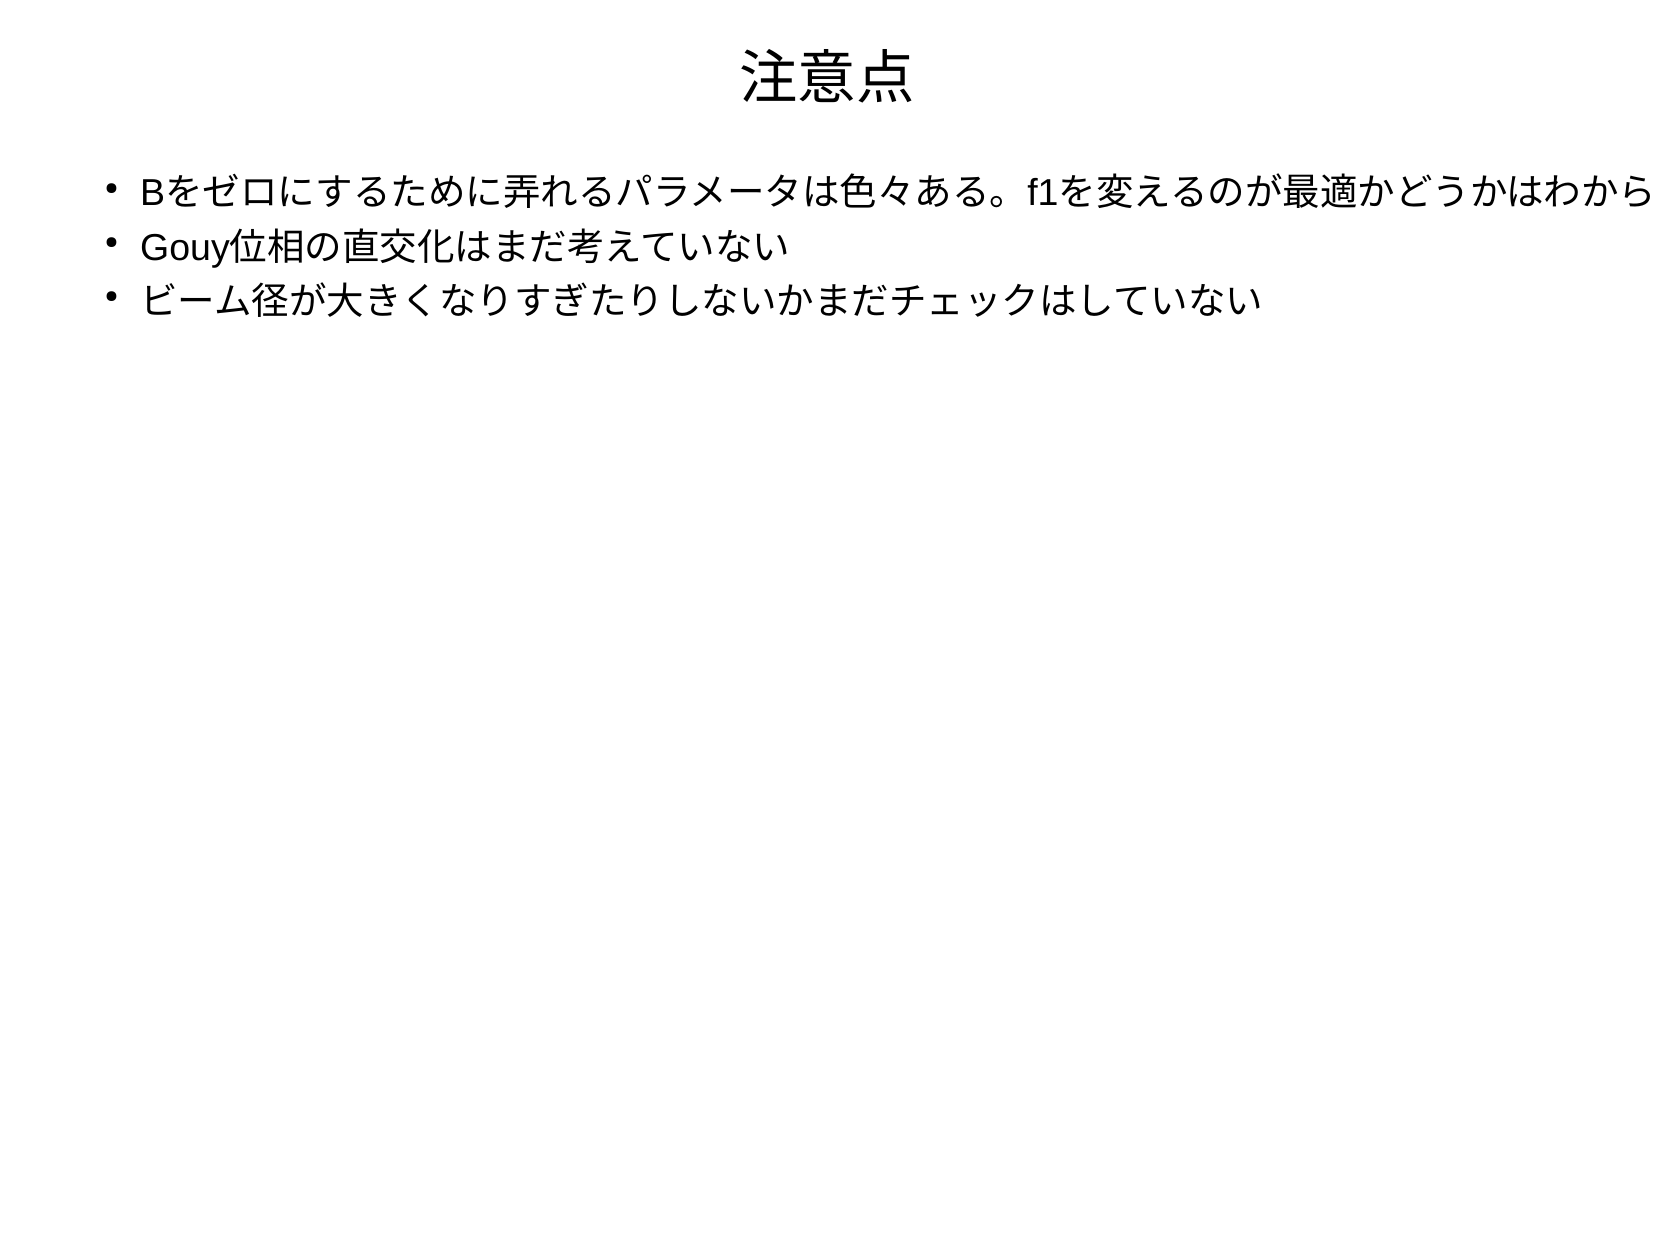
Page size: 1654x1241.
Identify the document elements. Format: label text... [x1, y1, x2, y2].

text_box 注意点 [724, 23, 930, 102]
text_box Bをゼロにするために弄れるパラメータは色々ある。f1を変えるのが最適かどうかはわからない Gouy位相の直交化はまだ考えていない ビーム径が大きくなりすぎたりしないかまだチェックはしていない [90, 154, 1601, 294]
